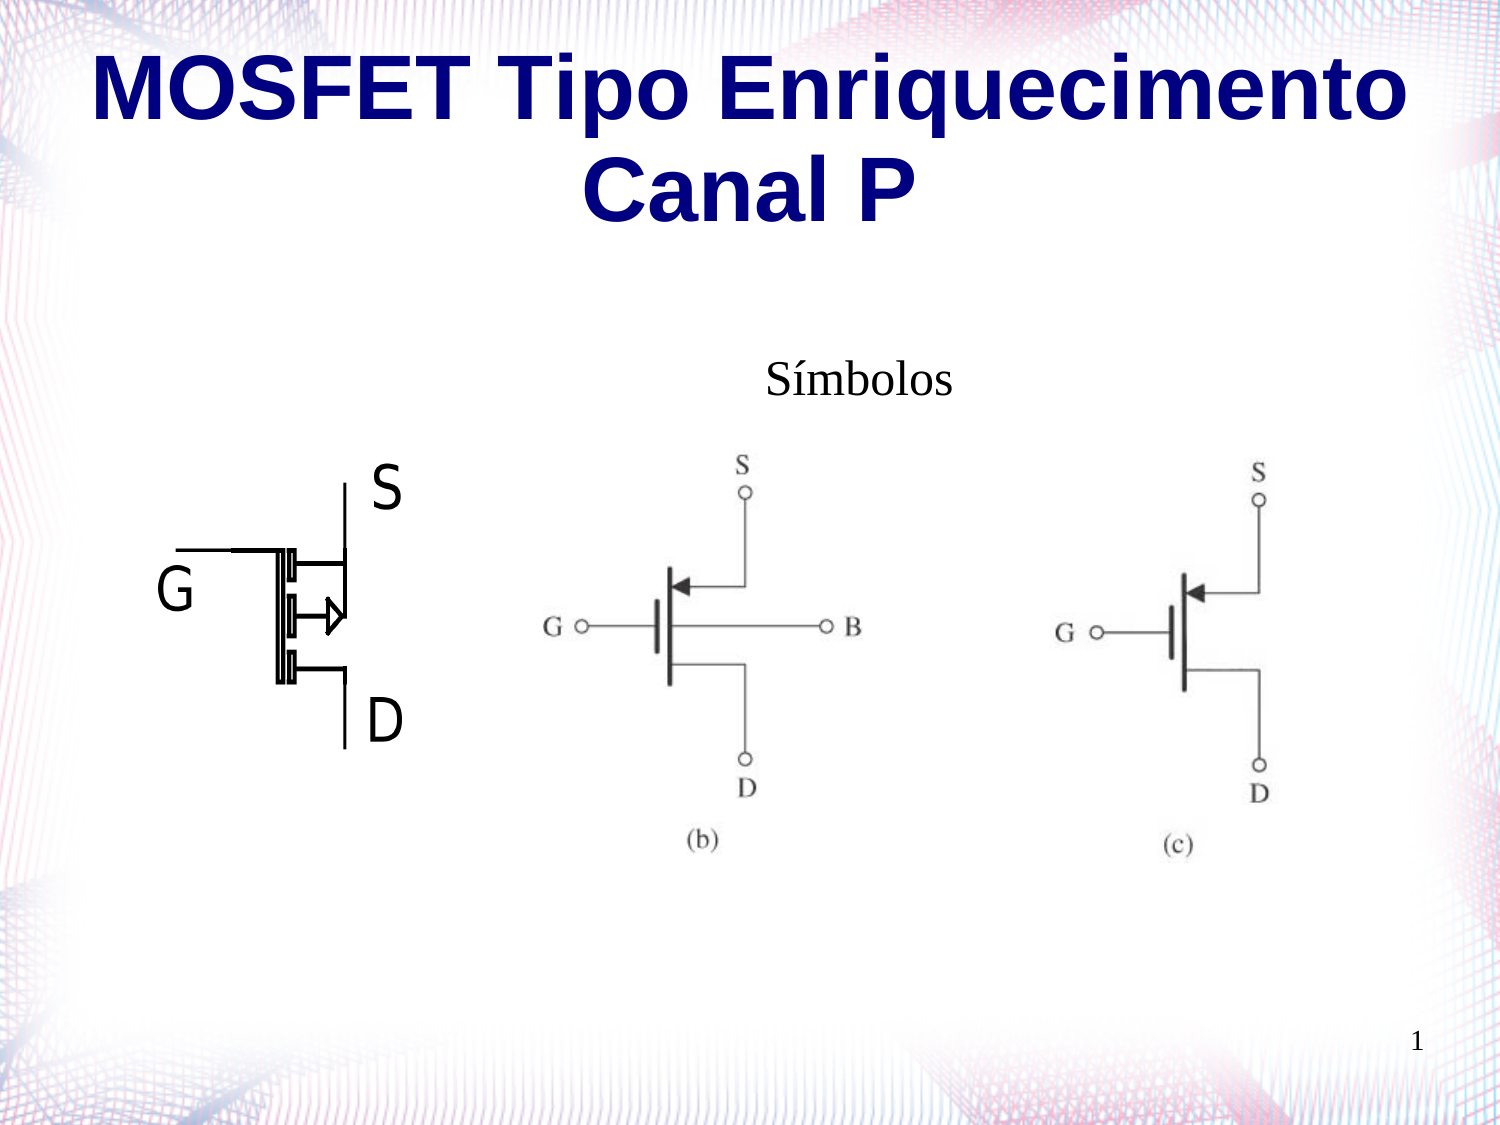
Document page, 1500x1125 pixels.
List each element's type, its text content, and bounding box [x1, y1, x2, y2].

title MOSFET Tipo Enriquecimento Canal P [75, 36, 1425, 242]
text_box Símbolos [750, 337, 976, 413]
picture [0, 0, 1500, 1125]
